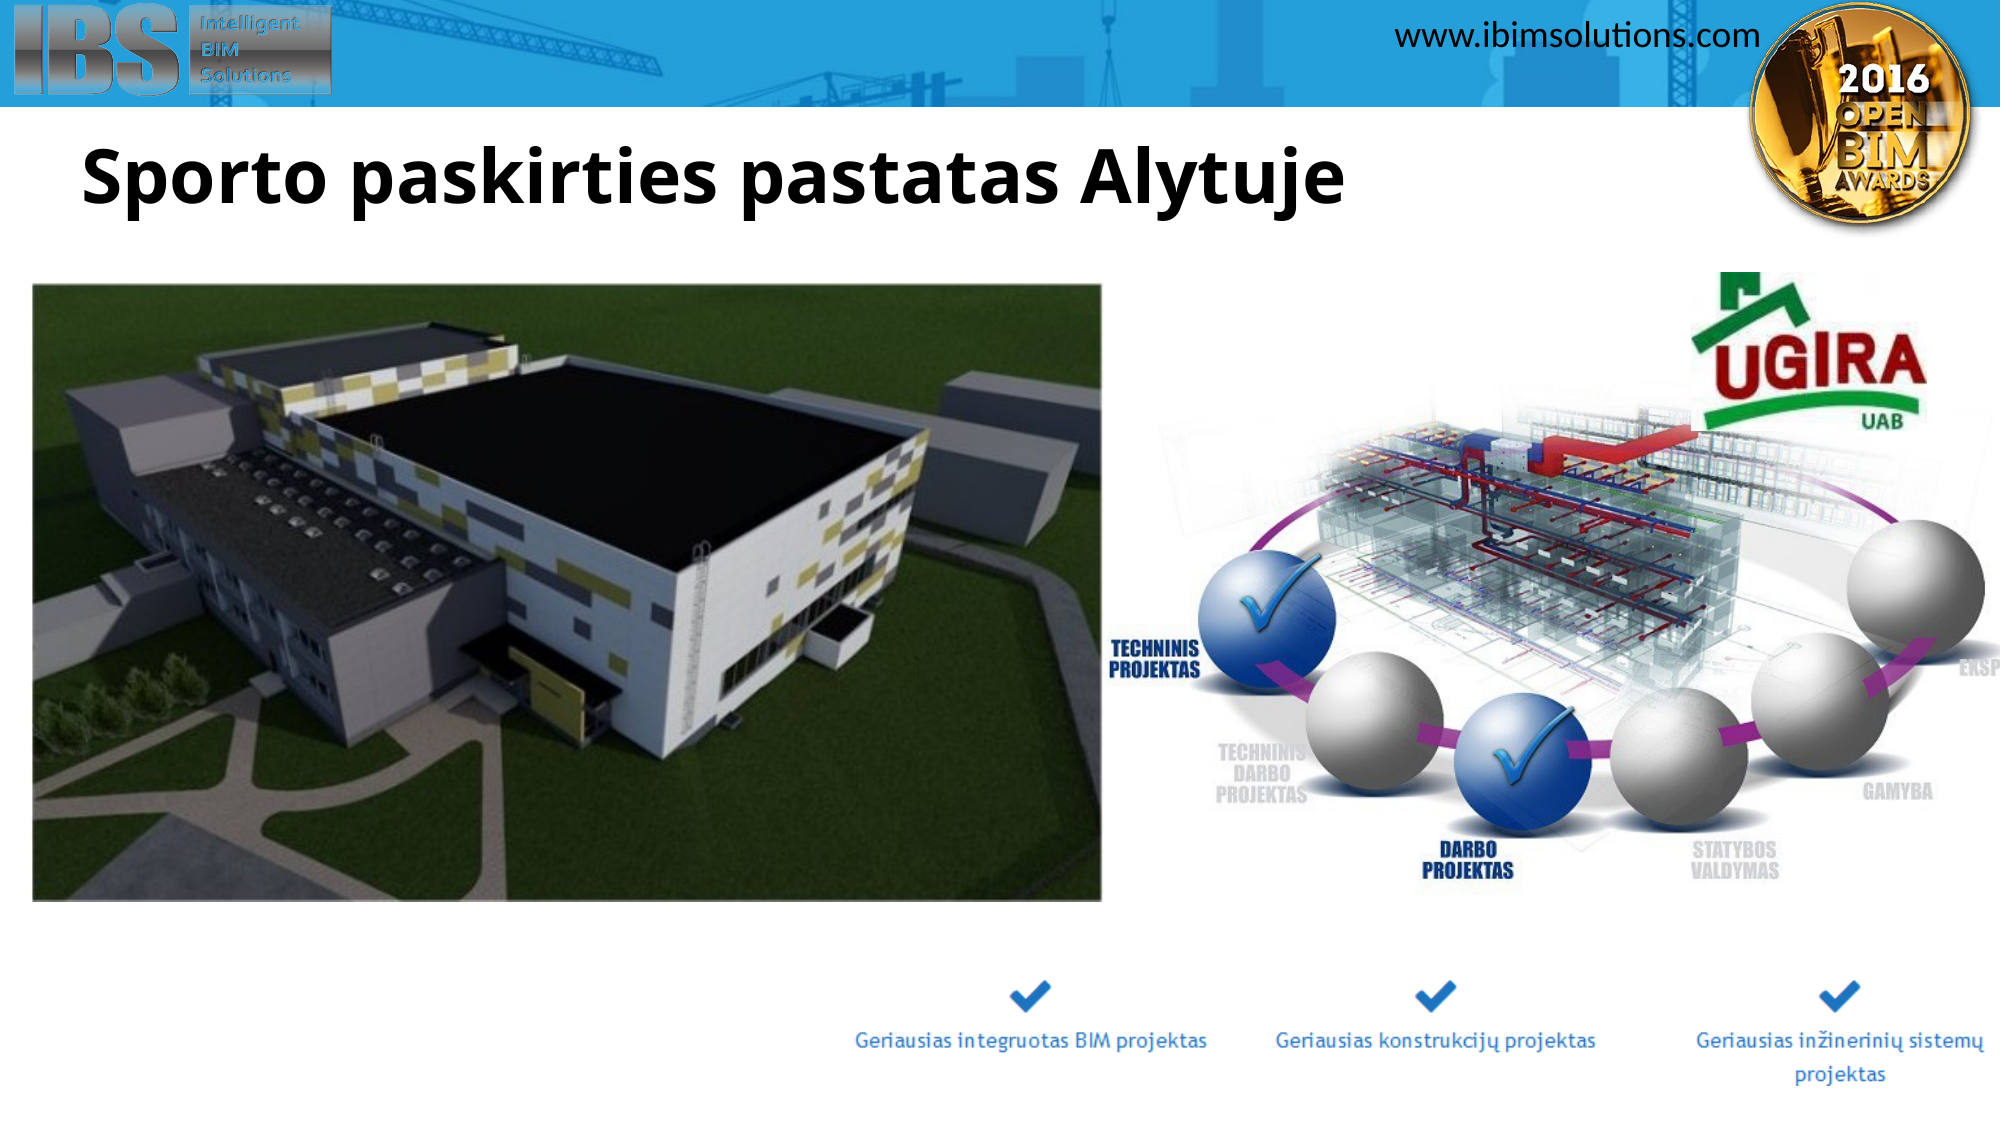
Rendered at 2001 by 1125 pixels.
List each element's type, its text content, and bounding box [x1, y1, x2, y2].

picture [1671, 0, 2000, 238]
text_box www.ibimsolutions.com [1379, 2, 1796, 66]
picture [843, 967, 2000, 1086]
picture [31, 272, 2000, 918]
picture [0, 0, 1668, 107]
title Sporto paskirties pastatas Alytuje [66, 115, 1792, 334]
